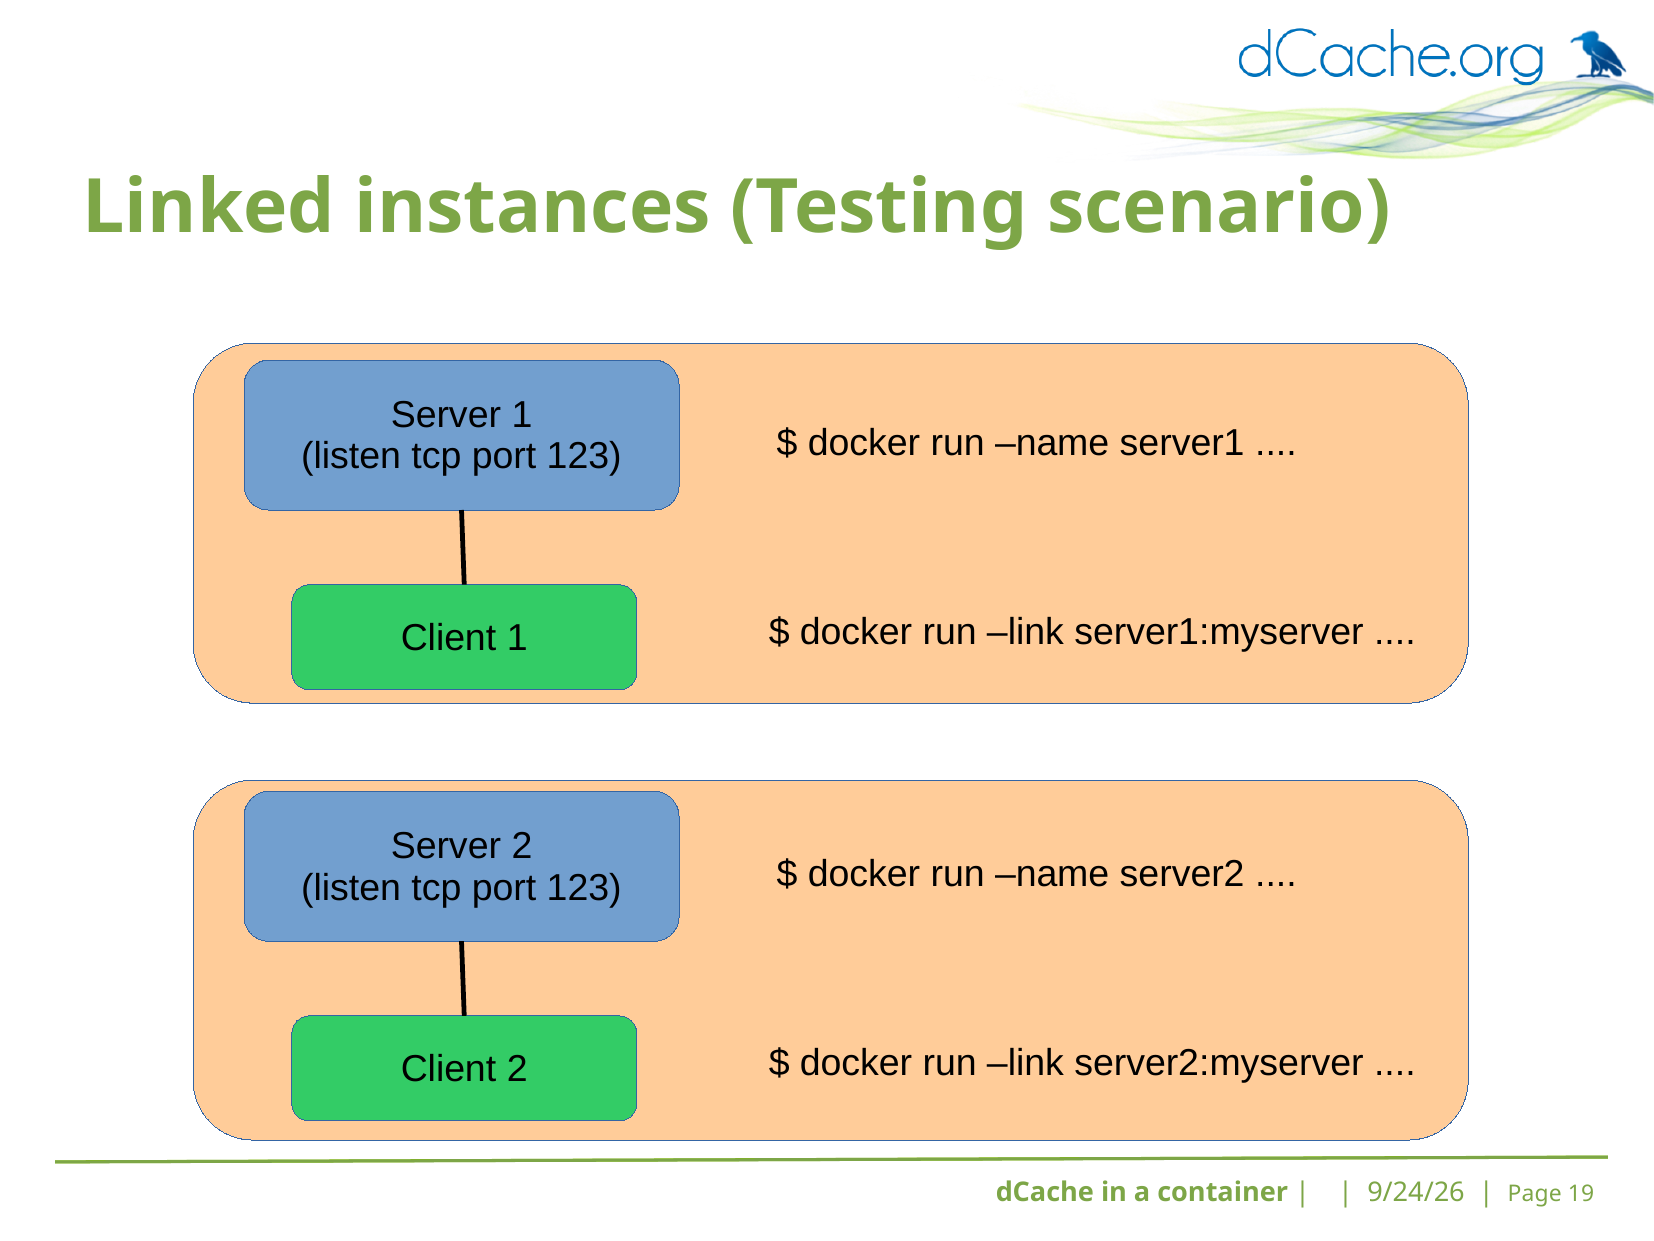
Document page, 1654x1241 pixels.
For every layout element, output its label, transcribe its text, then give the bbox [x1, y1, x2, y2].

text_box $ docker run –link server2:myserver .... [753, 1033, 1431, 1091]
text_box [193, 780, 1469, 1141]
text_box Server 2 (listen tcp port 123) [244, 791, 680, 942]
title Linked instances (Testing scenario) [82, 155, 1605, 252]
text_box $ docker run –name server1 .... [761, 413, 1357, 471]
text_box $ docker run –name server2 .... [761, 844, 1357, 902]
text_box Server 1 (listen tcp port 123) [244, 360, 680, 511]
picture [956, 16, 1654, 169]
text_box $ docker run –link server1:myserver .... [753, 602, 1431, 660]
text_box Client 1 [291, 584, 637, 690]
text_box Client 2 [291, 1015, 637, 1121]
text_box [193, 343, 1469, 704]
